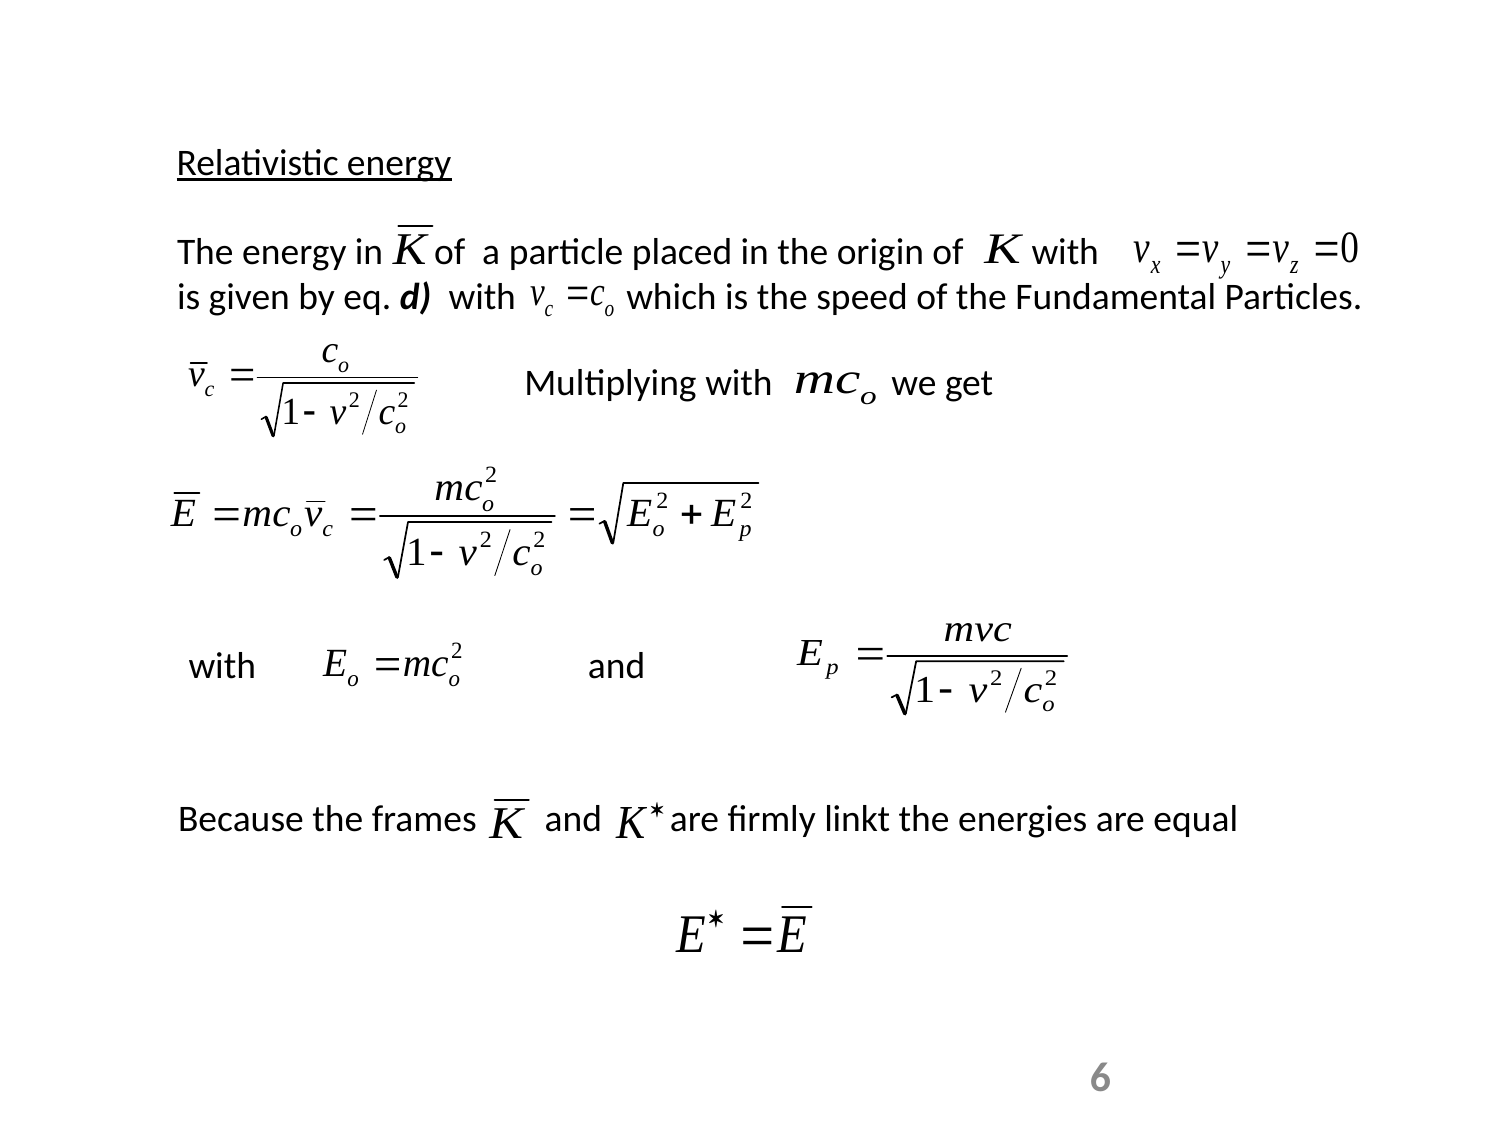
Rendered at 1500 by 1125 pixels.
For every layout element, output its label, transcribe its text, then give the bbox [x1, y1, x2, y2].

chart [785, 349, 886, 416]
chart [383, 215, 443, 272]
text_box The energy in of a particle placed in the origin of with is given by eq. d) with which is the speed of the Fundamental Particles. [162, 219, 1439, 372]
text_box Because the frames and are firmly linkt the energies are equal [163, 786, 1297, 848]
text_box Multiplying with we get [886, 349, 1025, 411]
chart [667, 893, 821, 962]
chart [974, 223, 1034, 271]
text_box with [173, 633, 273, 694]
chart [315, 633, 471, 697]
text_box [1074, 1042, 1426, 1103]
chart [183, 326, 425, 445]
chart [1128, 217, 1365, 289]
text_box Multiplying with we get [509, 349, 785, 411]
text_box Relativistic energy [161, 130, 471, 192]
text_box and [572, 633, 662, 694]
chart [789, 604, 1076, 723]
chart [480, 788, 539, 846]
chart [163, 456, 768, 587]
chart [525, 265, 620, 327]
chart [608, 787, 671, 847]
